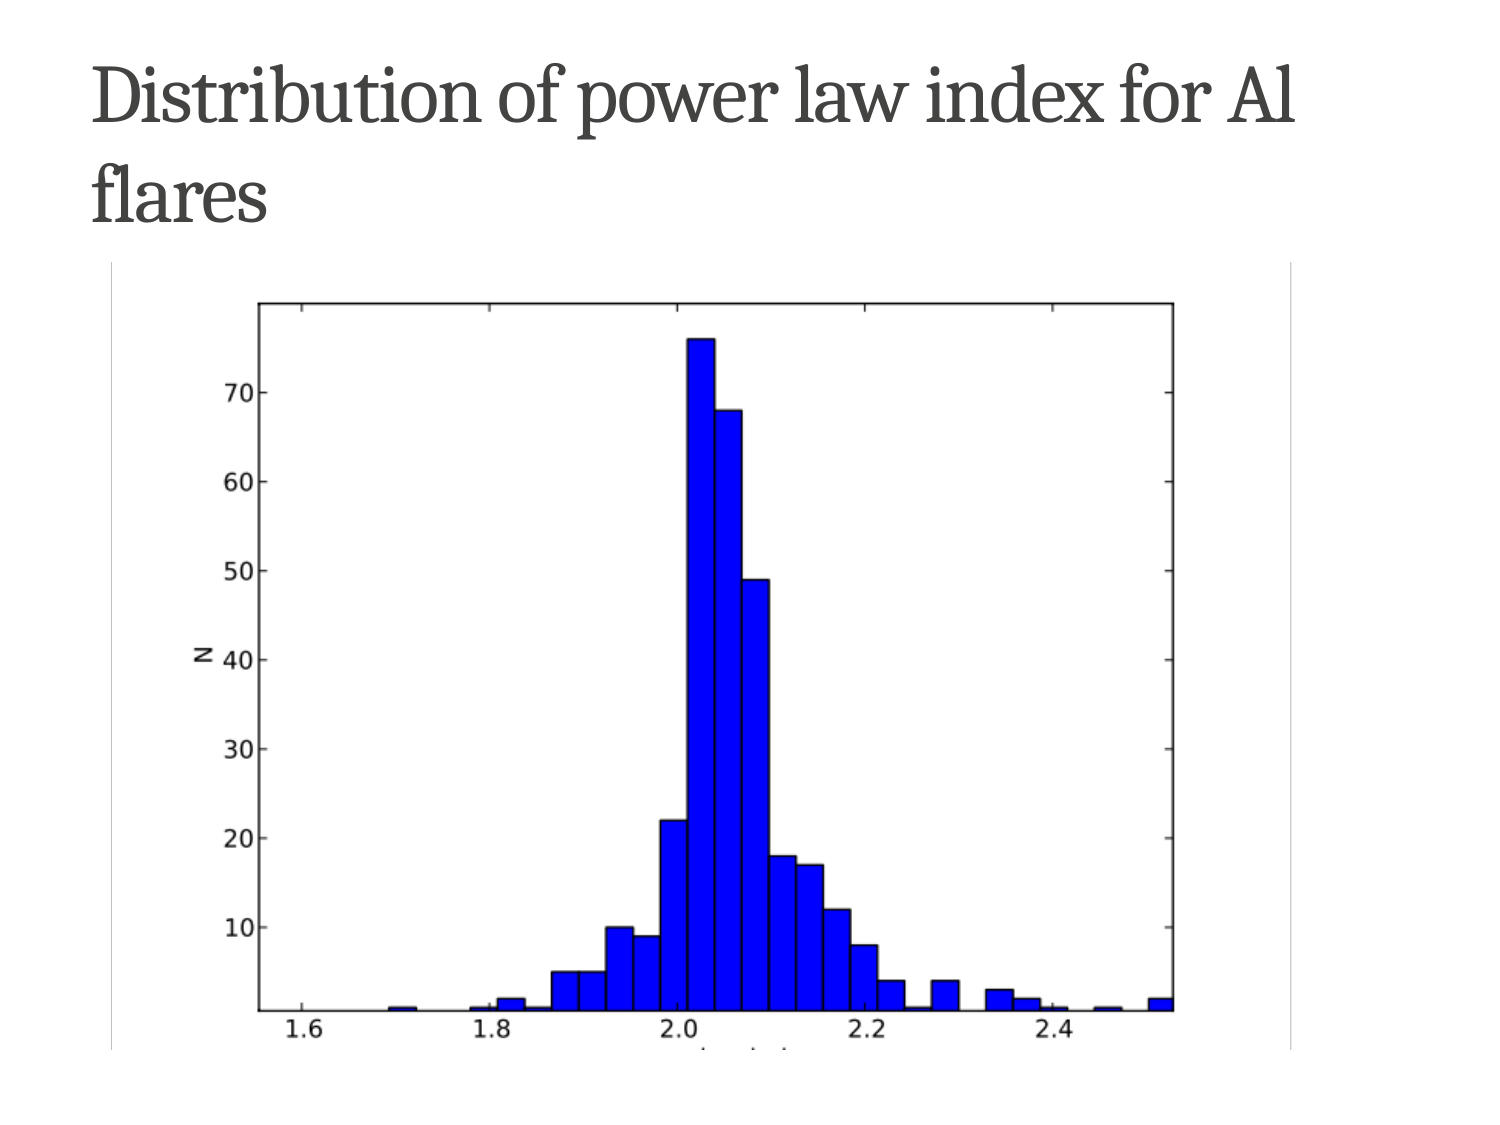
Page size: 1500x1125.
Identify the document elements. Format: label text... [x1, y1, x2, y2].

picture [75, 262, 1325, 1050]
title Distribution of power law index for Al flares [75, 45, 1325, 233]
